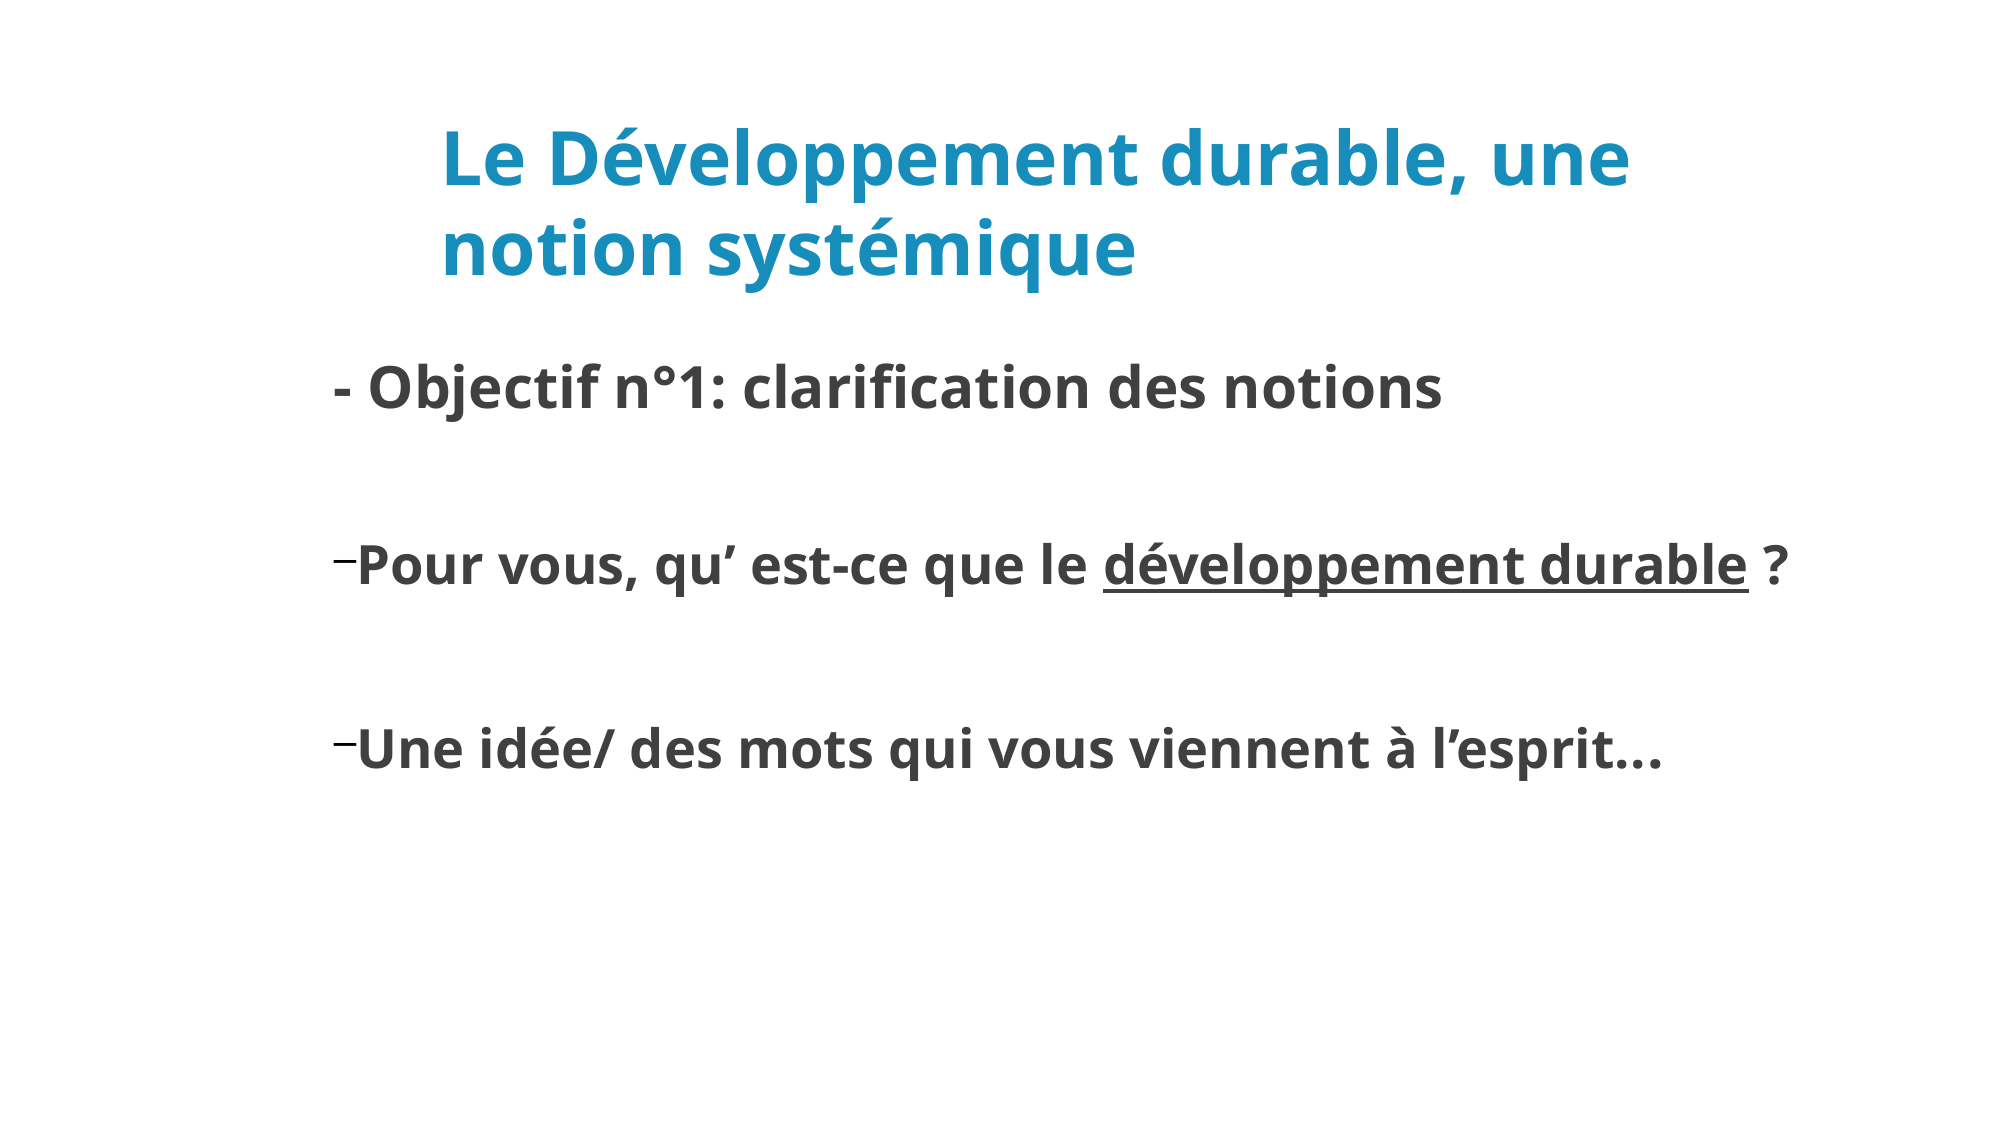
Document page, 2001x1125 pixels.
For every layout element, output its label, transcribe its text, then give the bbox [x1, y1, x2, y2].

list - Objectif n°1: clarification des notions Pour vous, qu’ est-ce que le développement durable ? Une idée/ des mots qui vous viennent à l’esprit... [318, 342, 1888, 970]
title Le Développement durable, une notion systémique [425, 102, 1888, 313]
